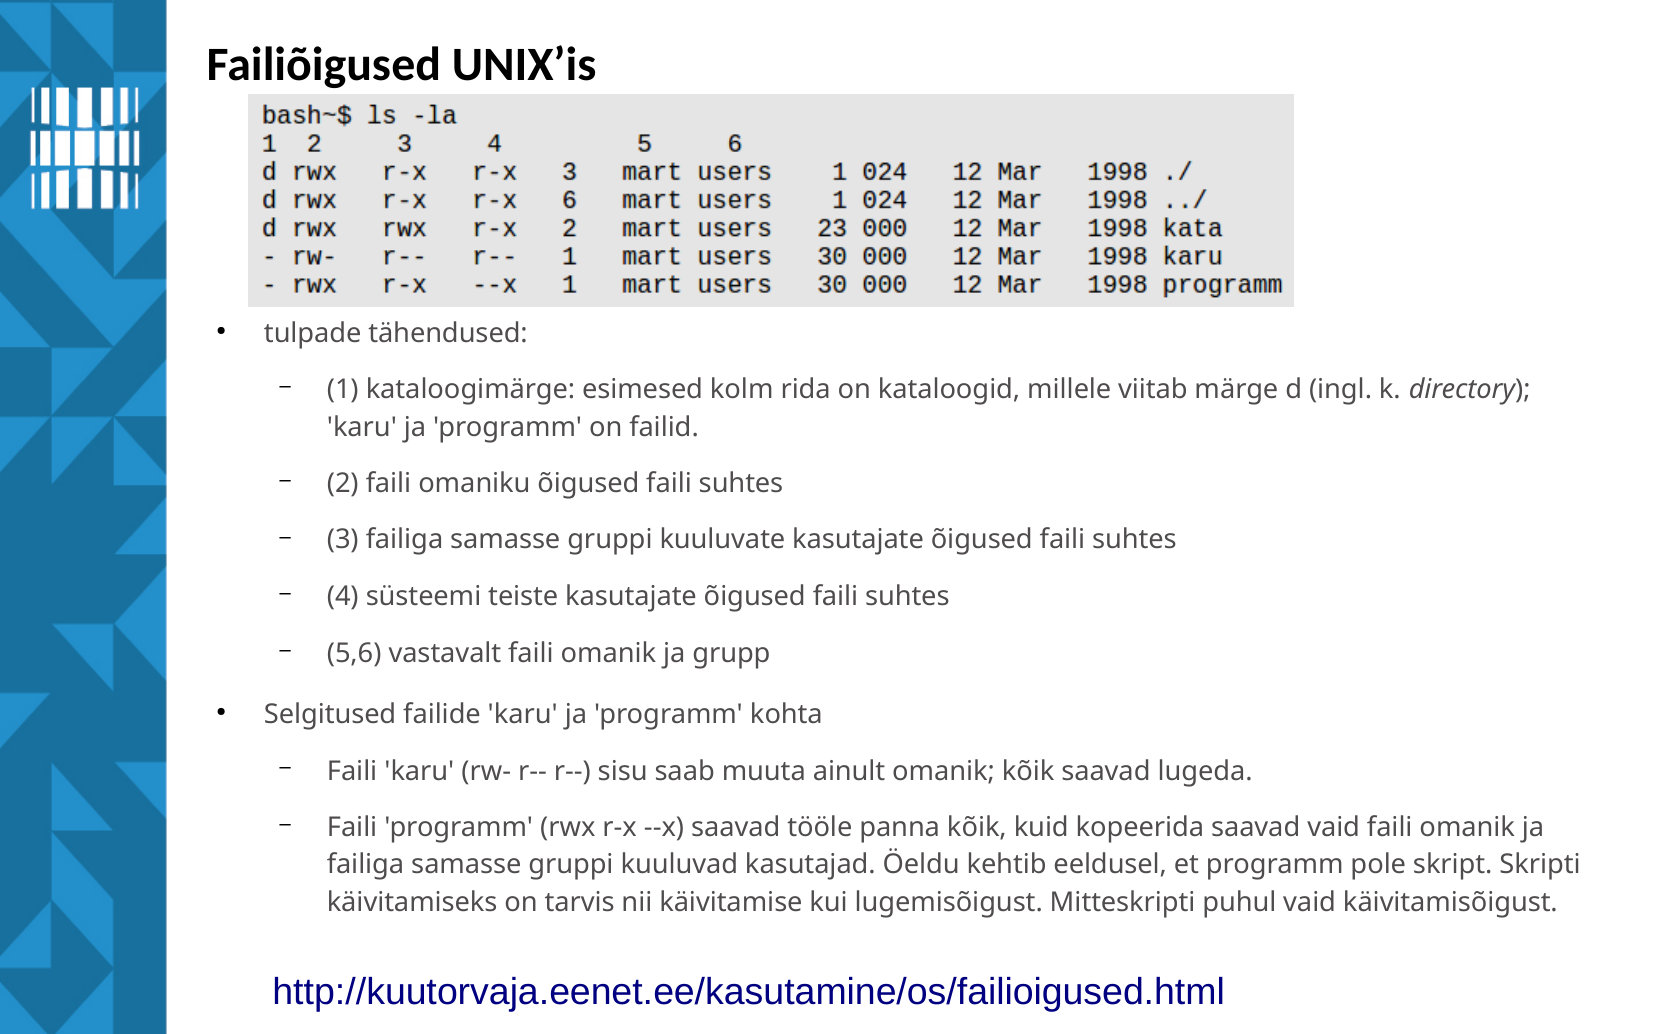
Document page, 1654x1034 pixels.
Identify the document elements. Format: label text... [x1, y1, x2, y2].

text_box http://kuutorvaja.eenet.ee/kasutamine/os/failioigused.html [257, 963, 1241, 1021]
title Failiõigused UNIX’is [206, 29, 1430, 107]
list tulpade tähendused: (1) kataloogimärge: esimesed kolm rida on kataloogid, millele viitab märge d (ingl. k. directory); 'karu' ja 'programm' on failid. (2) faili omaniku õigused faili suhtes (3) failiga samasse gruppi kuuluvate kasutajate õigused faili suhtes (4) süsteemi teiste kasutajate õigused faili suhtes (5,6) vastavalt faili omanik ja grupp Selgitused failide 'karu' ja 'programm' kohta Faili 'karu' (rw- r-- r--) sisu saab muuta ainult omanik; kõik saavad lugeda. Faili 'programm' (rwx r-x --x) saavad tööle panna kõik, kuid kopeerida saavad vaid faili omanik ja failiga samasse gruppi kuuluvad kasutajad. Öeldu kehtib eeldusel, et programm pole skript. Skripti käivitamiseks on tarvis nii käivitamise kui lugemisõigust. Mitteskripti puhul vaid käivitamisõigust. [200, 312, 1607, 963]
picture [42, 108, 132, 208]
picture [248, 94, 1294, 307]
